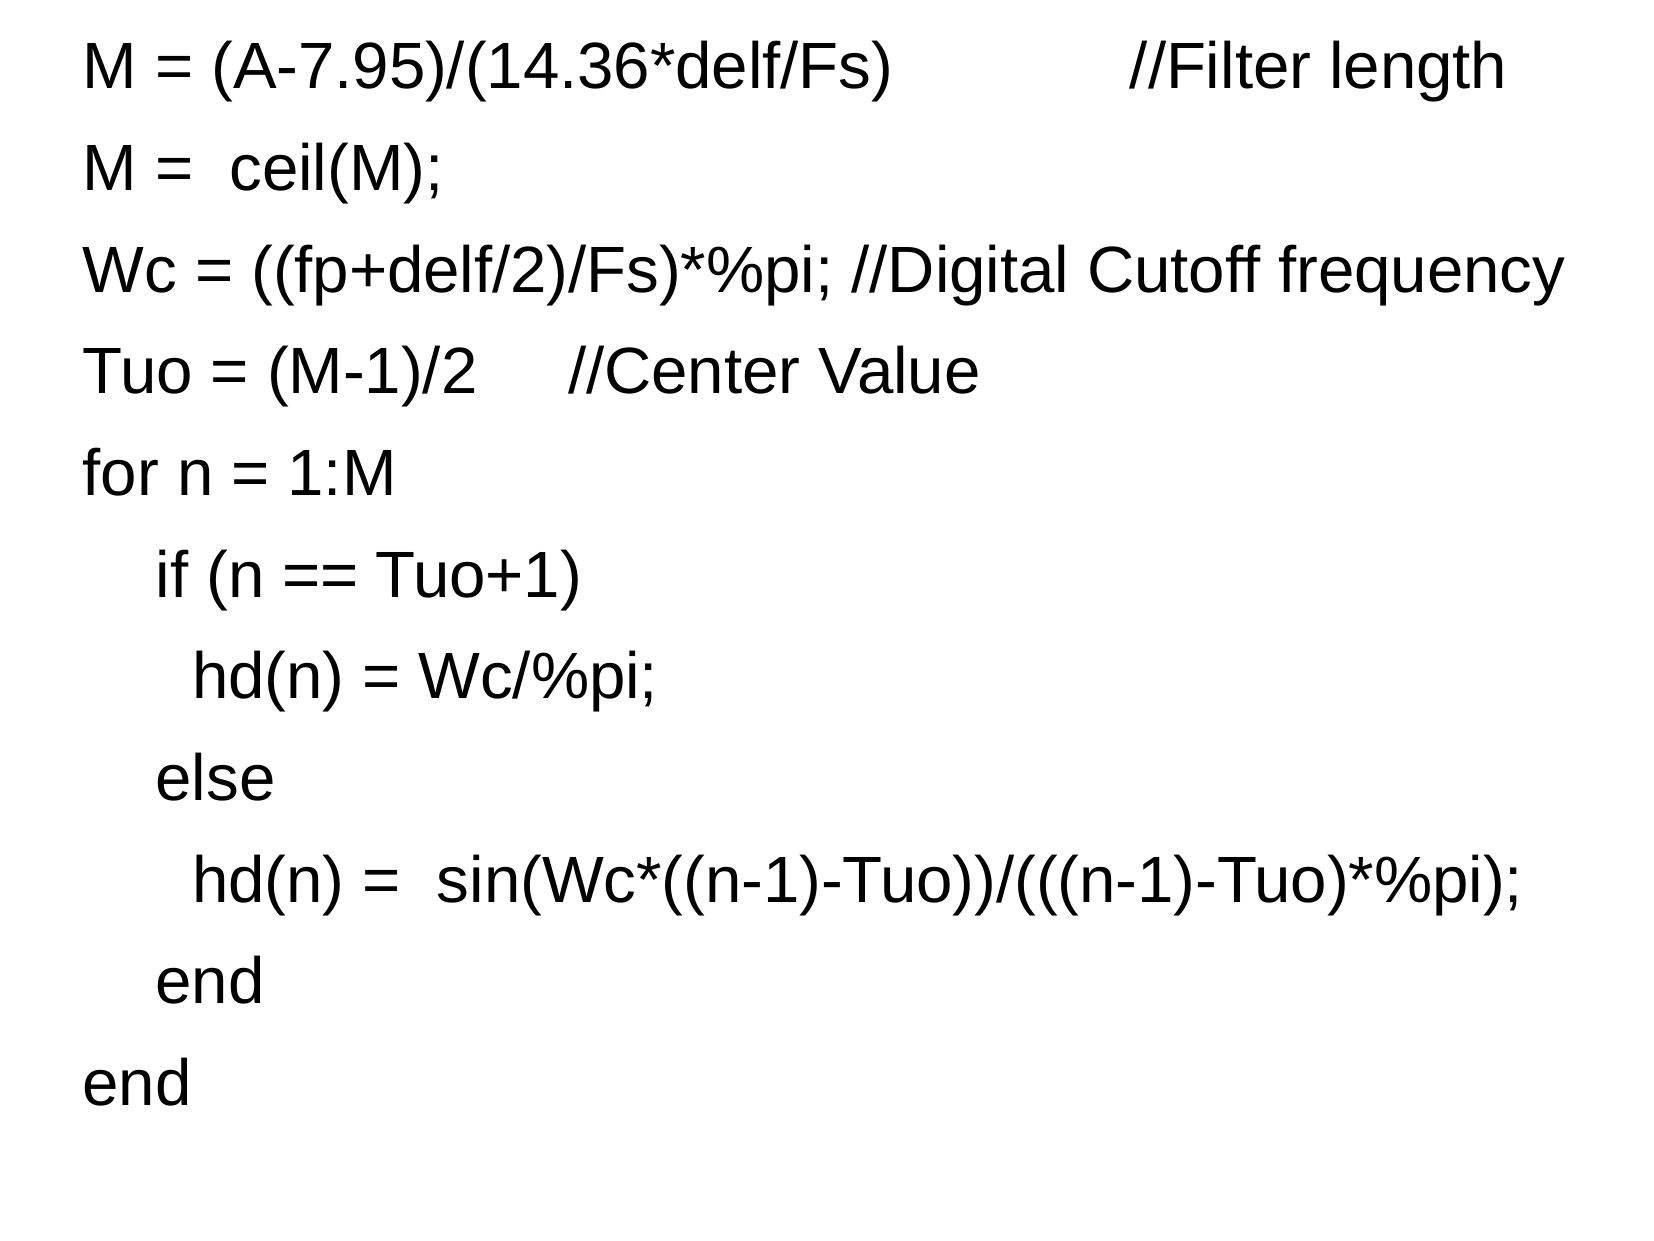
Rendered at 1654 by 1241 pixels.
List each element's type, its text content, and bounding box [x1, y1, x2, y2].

list M = (A-7.95)/(14.36*delf/Fs) //Filter length M = ceil(M); Wc = ((fp+delf/2)/Fs)*%pi; //Digital Cutoff frequency Tuo = (M-1)/2 //Center Value for n = 1:M if (n == Tuo+1) hd(n) = Wc/%pi; else hd(n) = sin(Wc*((n-1)-Tuo))/(((n-1)-Tuo)*%pi); end end [82, 30, 1571, 1186]
